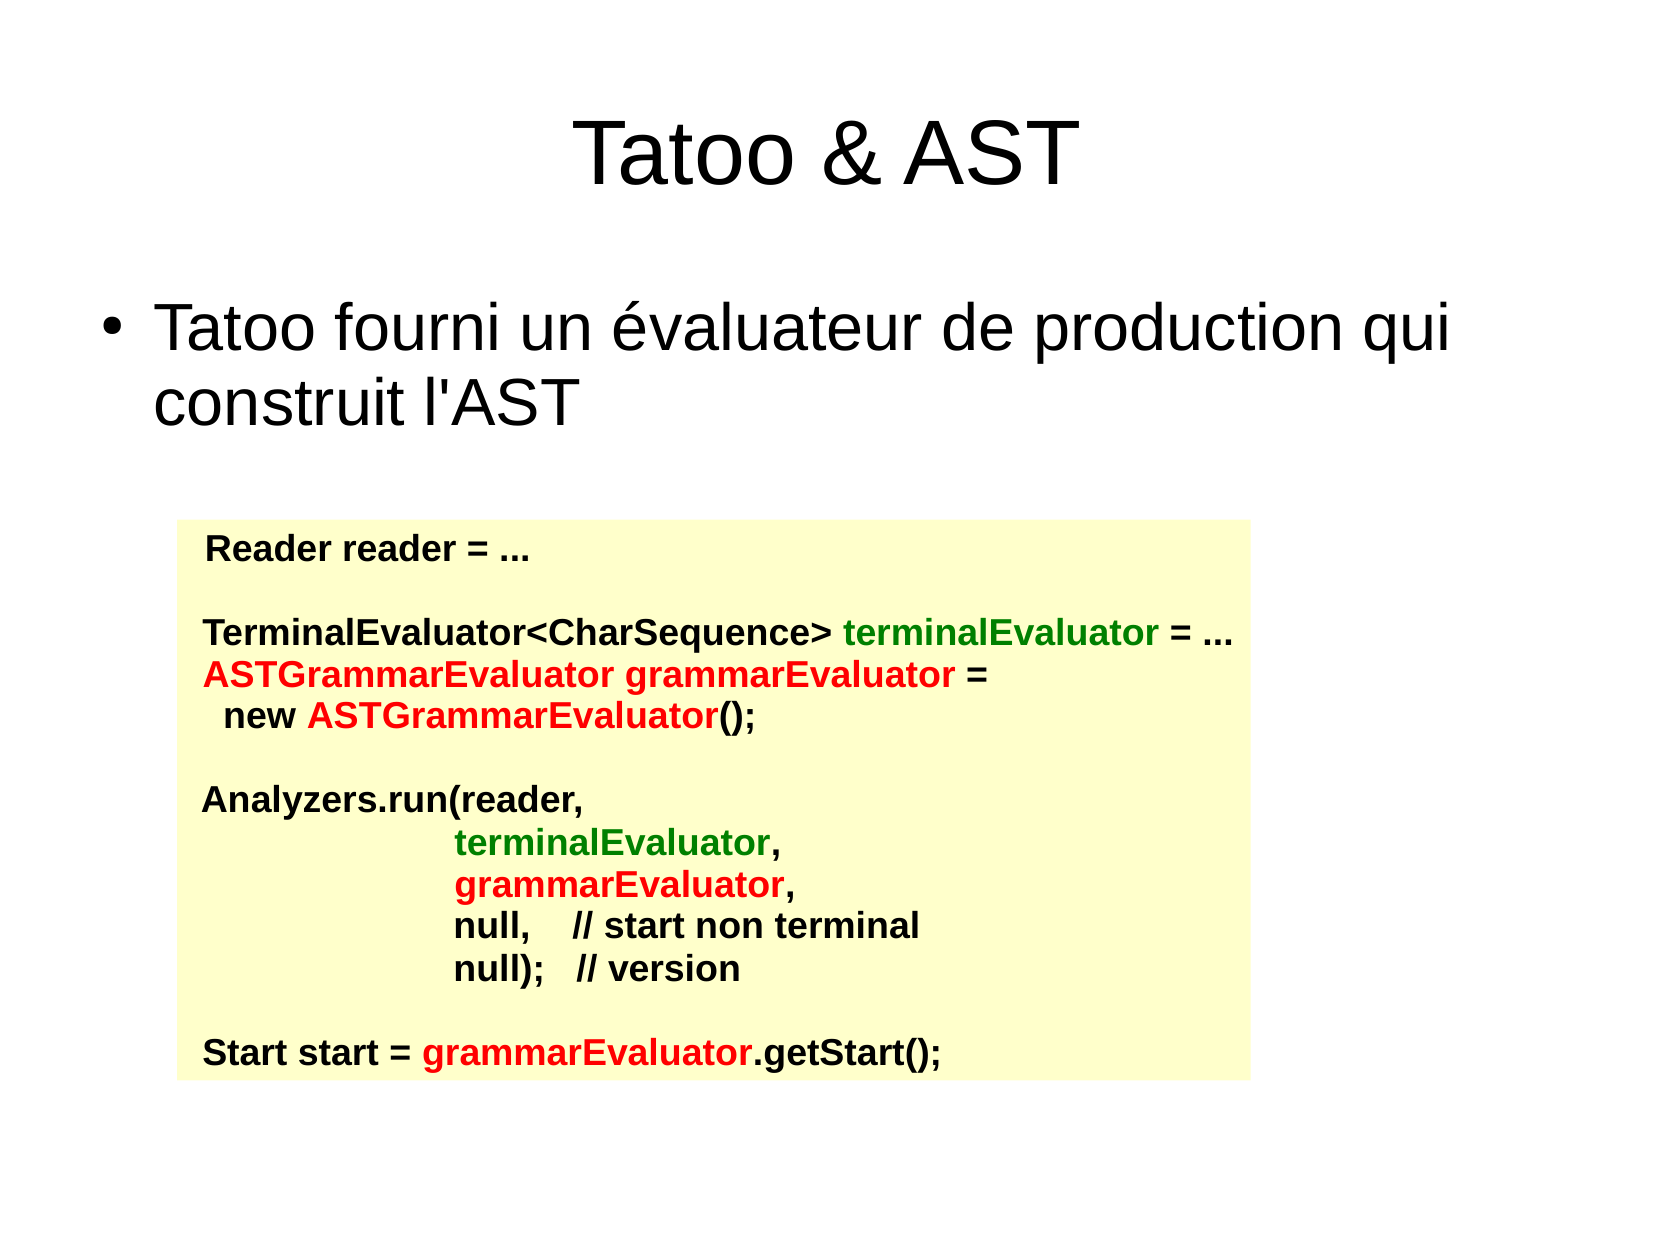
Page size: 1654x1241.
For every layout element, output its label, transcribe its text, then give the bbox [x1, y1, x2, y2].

title Tatoo & AST [82, 56, 1571, 250]
text_box Reader reader = ... TerminalEvaluator<CharSequence> terminalEvaluator = ... ASTGrammarEvaluator grammarEvaluator = new ASTGrammarEvaluator(); Analyzers.run(reader, terminalEvaluator, grammarEvaluator, null, // start non terminal null); // version Start start = grammarEvaluator.getStart(); [177, 519, 1251, 1081]
list Tatoo fourni un évaluateur de production qui construit l'AST [82, 290, 1571, 502]
